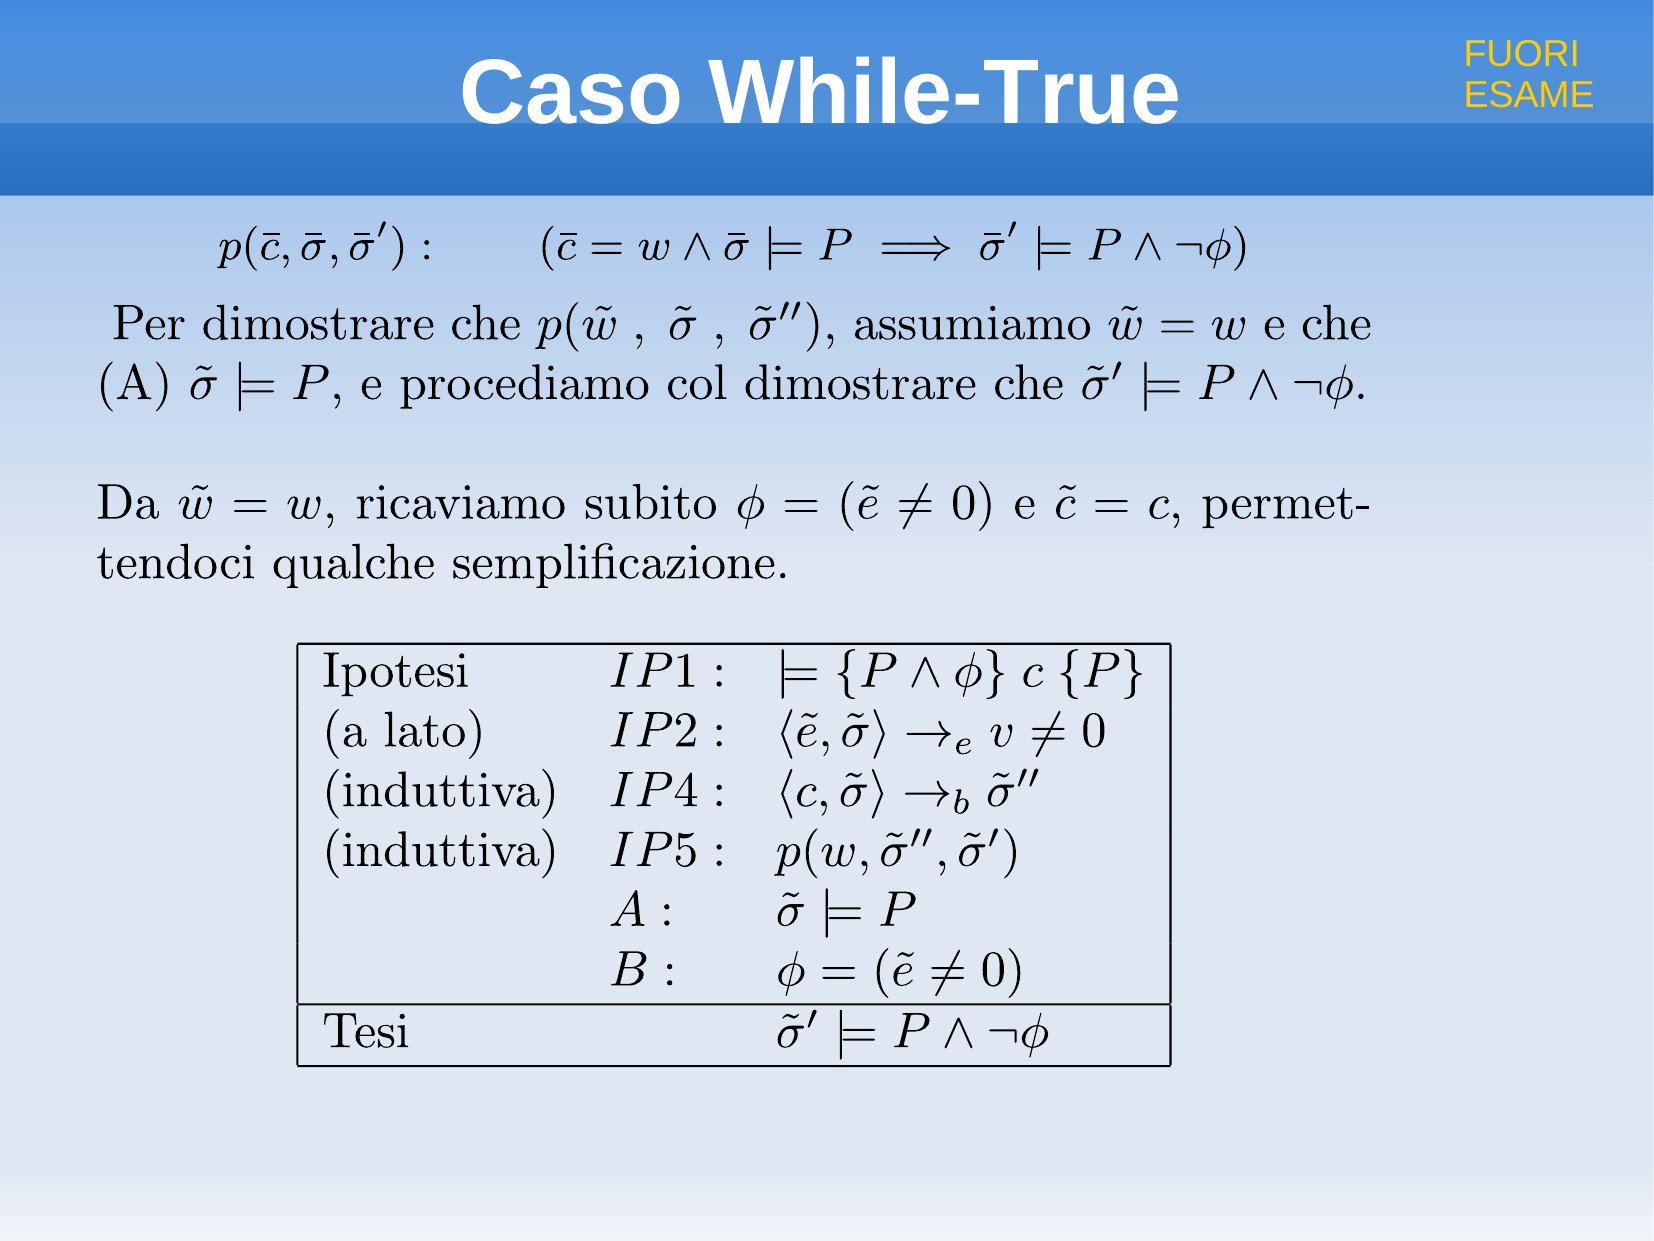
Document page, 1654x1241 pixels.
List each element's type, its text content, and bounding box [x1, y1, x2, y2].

text_box [96, 221, 1372, 1068]
text_box FUORI ESAME [1448, 24, 1610, 124]
picture [0, 0, 1654, 1241]
title Caso While-True [76, 0, 1565, 188]
